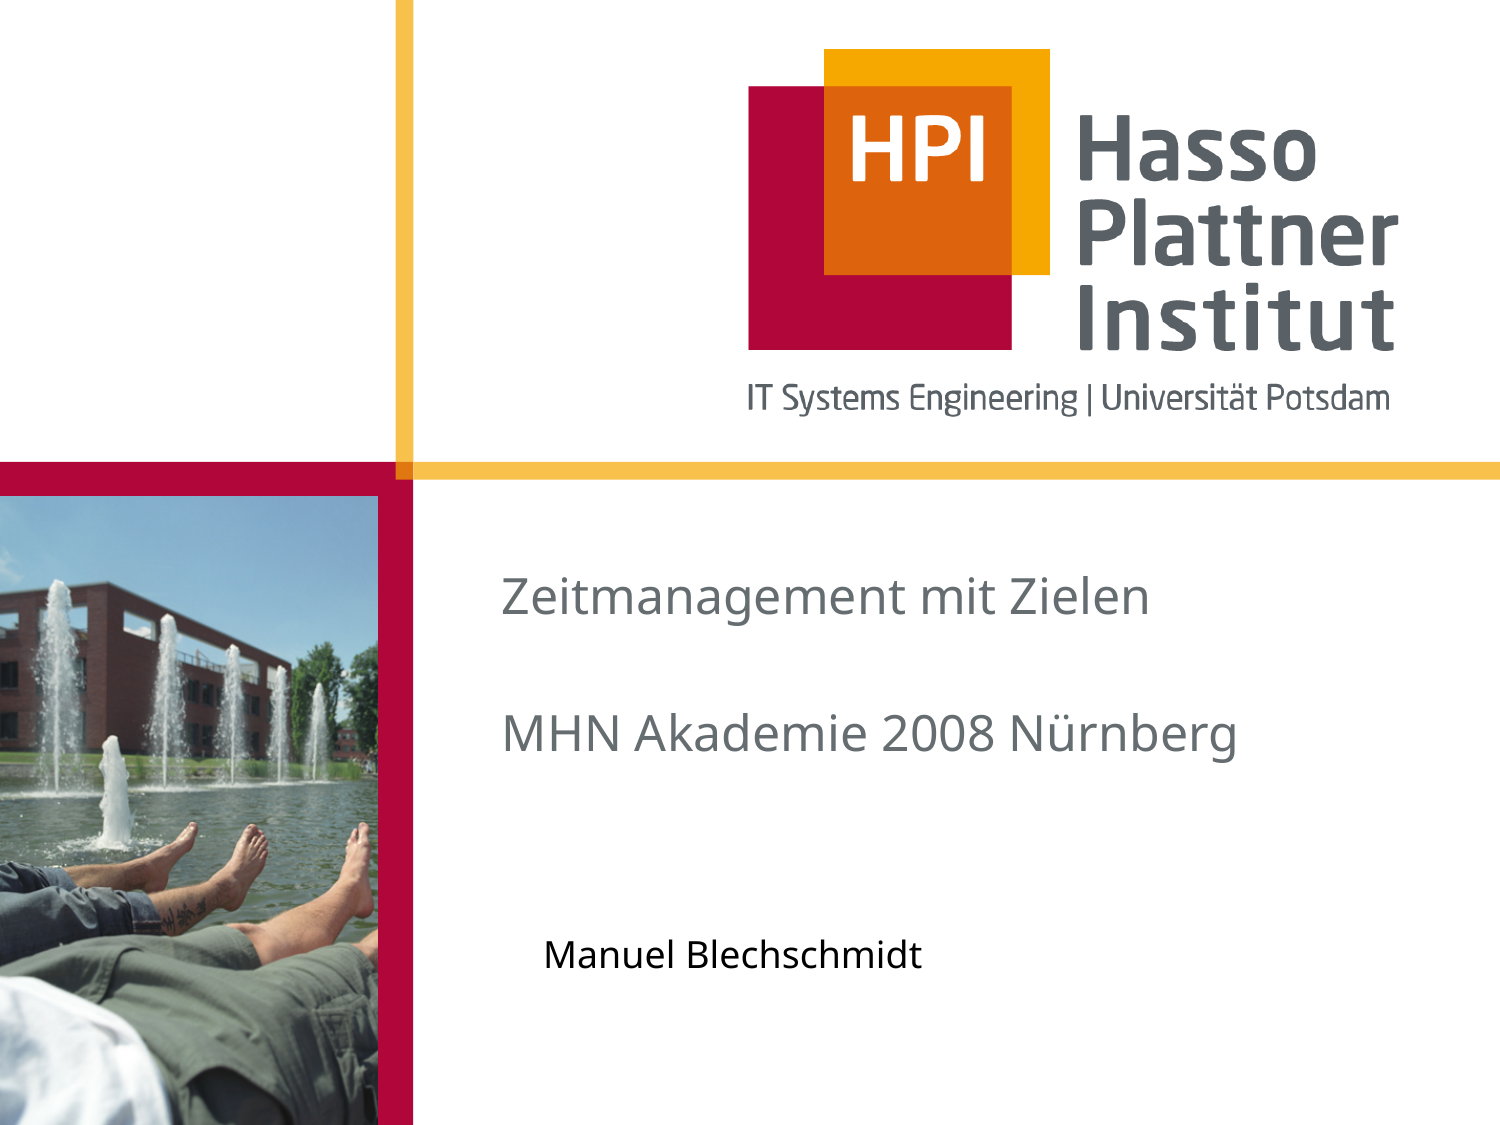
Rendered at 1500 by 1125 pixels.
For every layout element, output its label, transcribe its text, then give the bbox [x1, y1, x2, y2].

title Zeitmanagement mit Zielen MHN Akademie 2008 Nürnberg [501, 561, 1453, 786]
picture [0, 496, 378, 1125]
subtitle Manuel Blechschmidt [513, 798, 1459, 1053]
